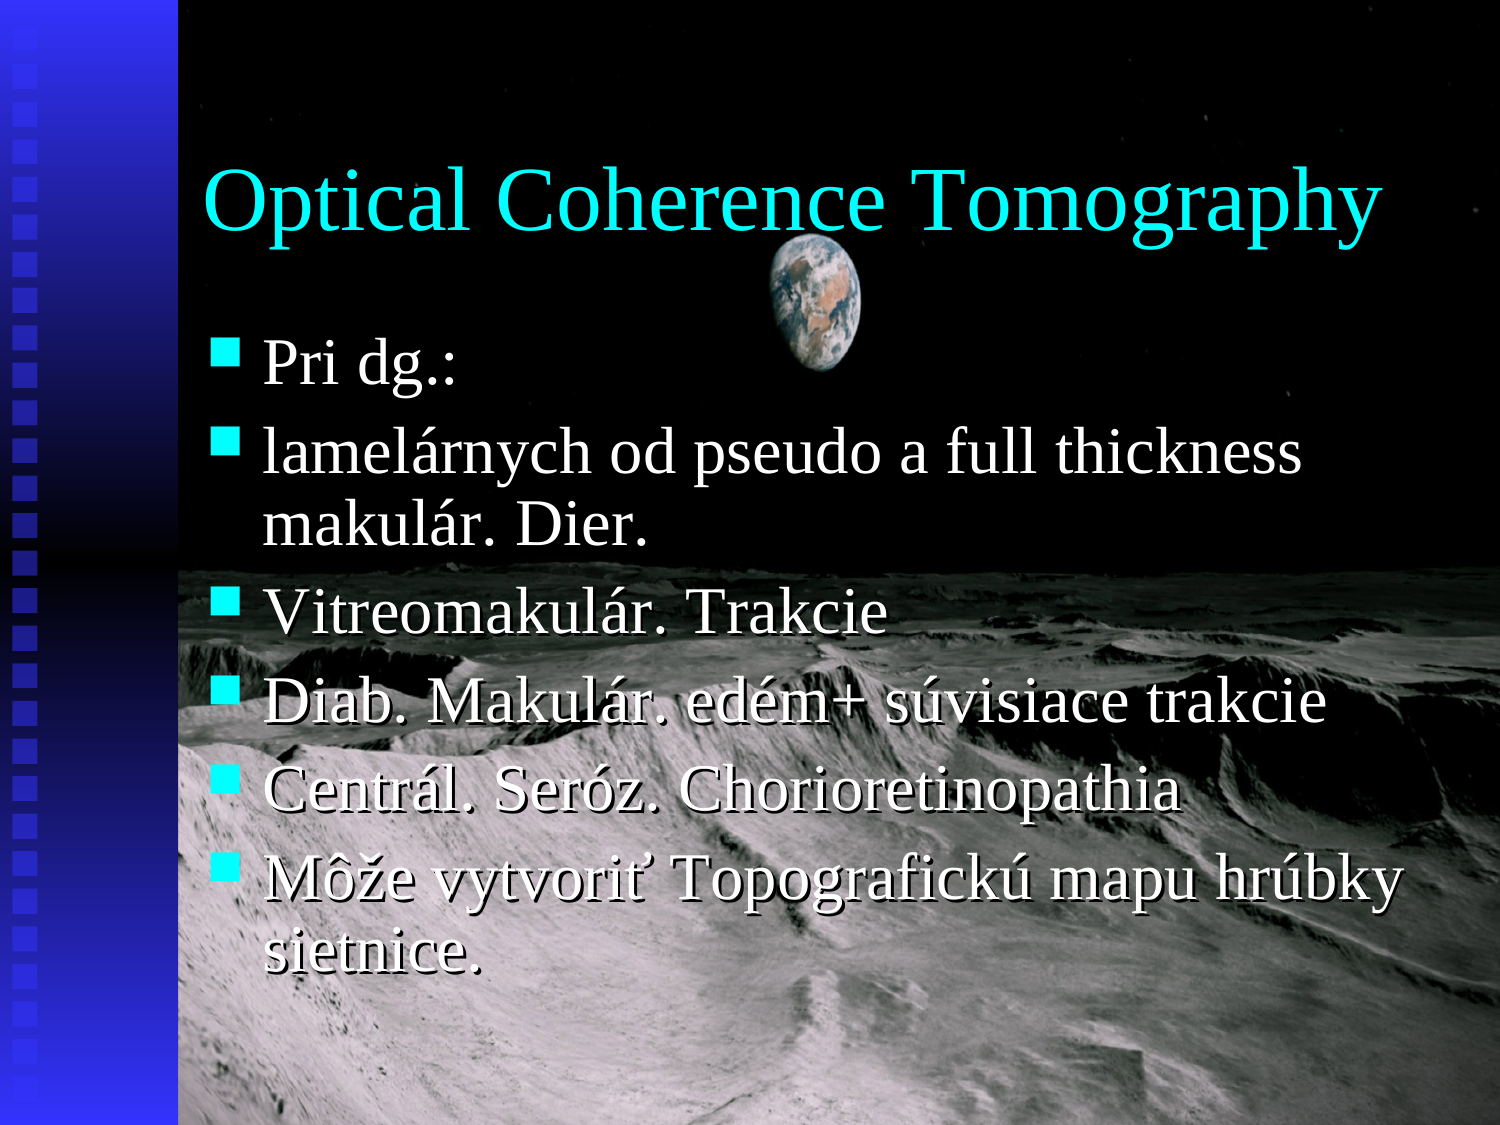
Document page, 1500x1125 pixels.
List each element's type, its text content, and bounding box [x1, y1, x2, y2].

title Optical Coherence Tomography [187, 99, 1463, 288]
picture [0, 0, 1500, 1125]
list Pri dg.: lamelárnych od pseudo a full thickness makulár. Dier. Vitreomakulár. Trakcie Diab. Makulár. edém+ súvisiace trakcie Centrál. Seróz. Chorioretinopathia Môže vytvoriť Topografickú mapu hrúbky sietnice. [191, 319, 1467, 995]
